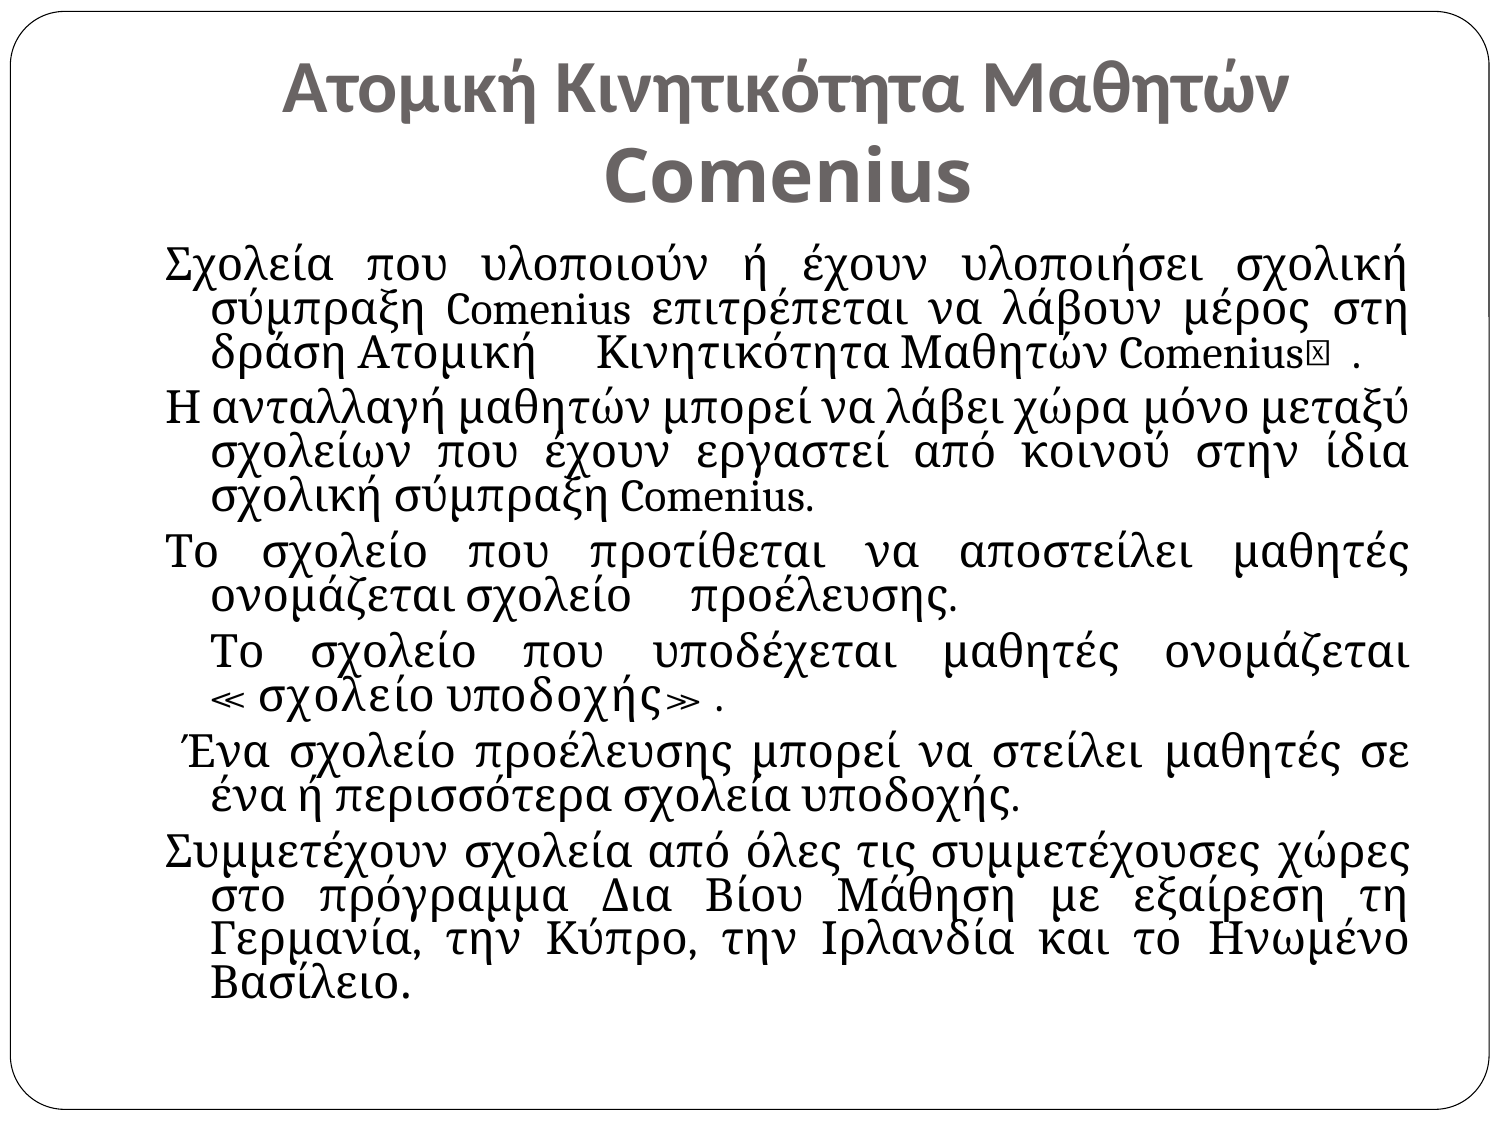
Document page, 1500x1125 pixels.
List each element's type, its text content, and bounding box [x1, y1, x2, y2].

list Σχολεία που υλοποιούν ή έχουν υλοποιήσει σχολική σύμπραξη Comenius επιτρέπεται να λάβουν μέρος στη δράση ≪Ατομική Κινητικότητα Μαθητών Comenius≫. Η ανταλλαγή μαθητών μπορεί να λάβει χώρα μόνο μεταξύ σχολείων που έχουν εργαστεί από κοινού στην ίδια σχολική σύμπραξη Comenius. Το σχολείο που προτίθεται να αποστείλει μαθητές ονομάζεται ≪σχολείο προέλευσης≫. Το σχολείο που υποδέχεται μαθητές ονομάζεται ≪σχολείο υποδοχής≫. Ένα σχολείο προέλευσης μπορεί να στείλει μαθητές σε ένα ή περισσότερα σχολεία υποδοχής. Συμμετέχουν σχολεία από όλες τις συμμετέχουσες χώρες στο πρόγραμμα Δια Βίου Μάθηση με εξαίρεση τη Γερμανία, την Κύπρο, την Ιρλανδία και το Ηνωμένο Βασίλειο. [150, 237, 1426, 988]
title Ατομική Κινητικότητα Μαθητών Comenius [150, 29, 1426, 233]
